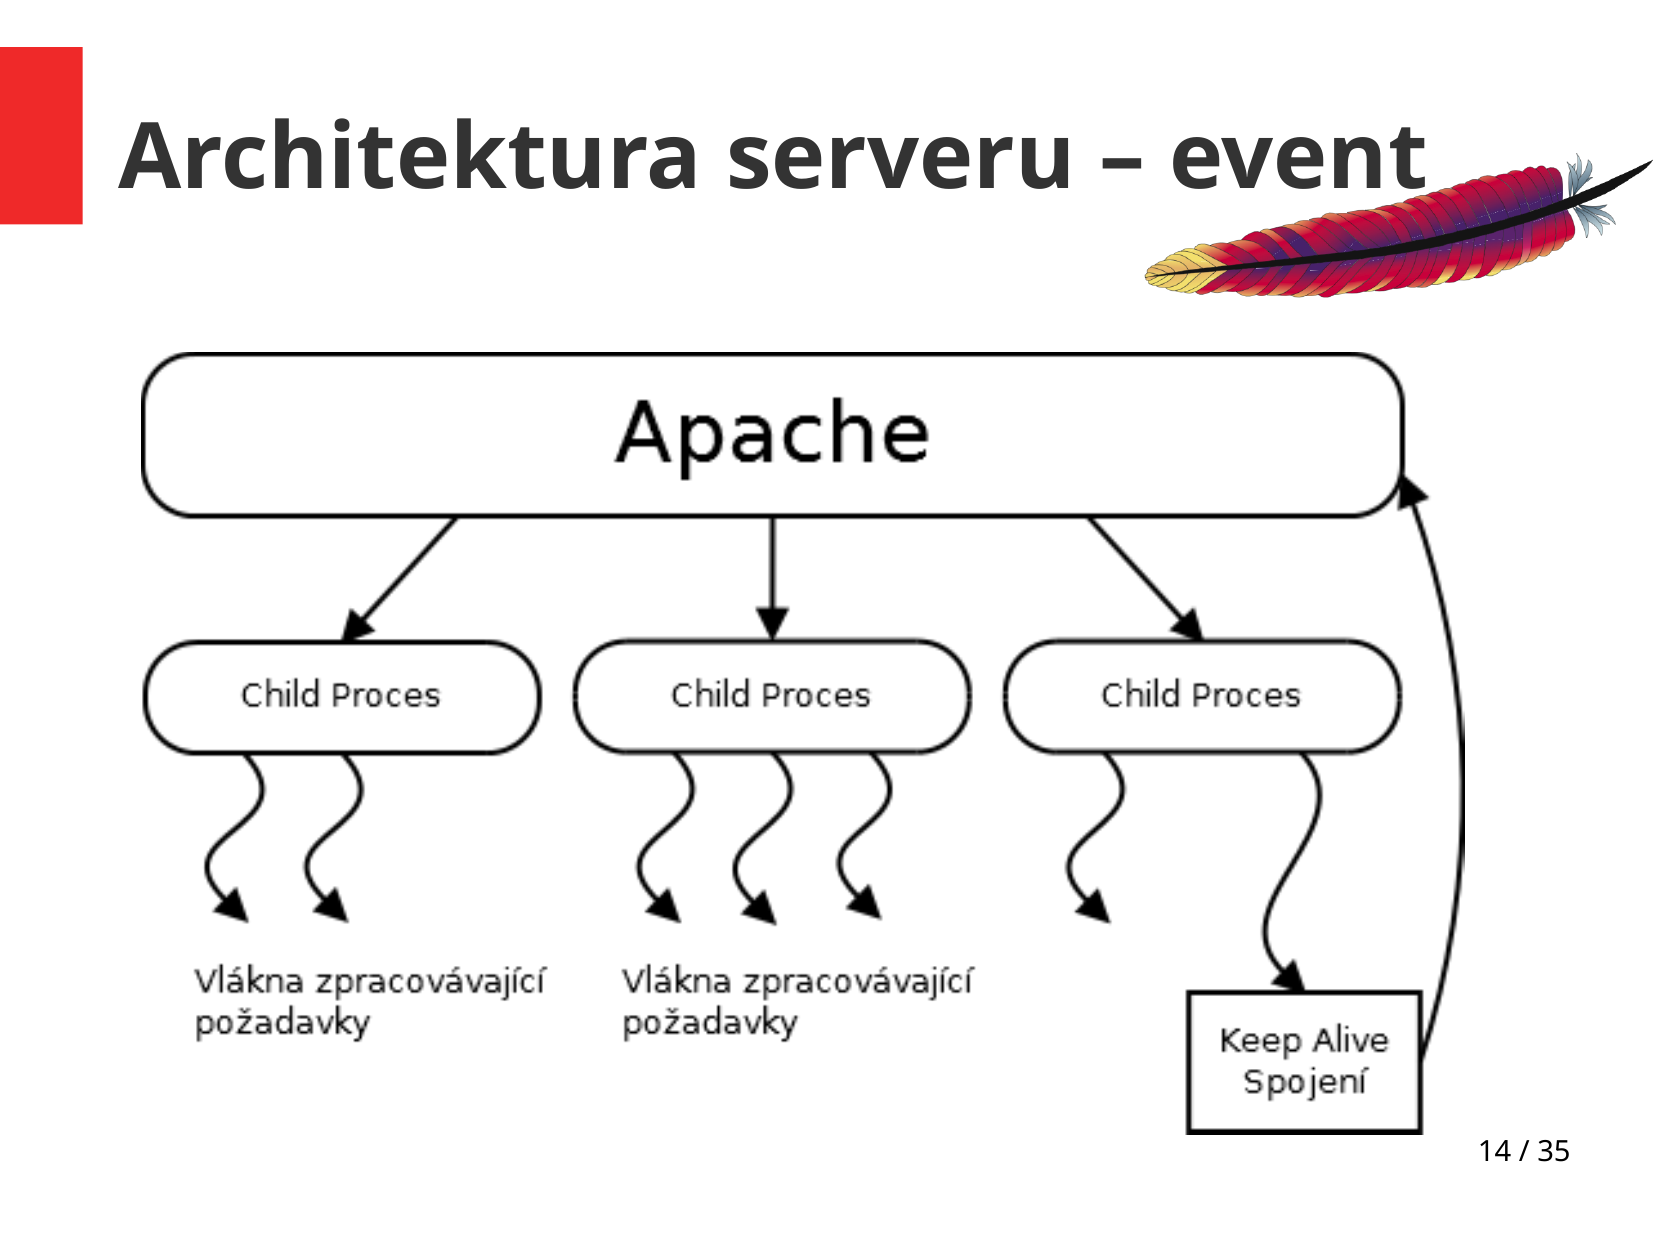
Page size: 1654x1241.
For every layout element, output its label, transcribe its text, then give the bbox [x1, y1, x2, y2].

title Architektura serveru – event [118, 49, 1571, 257]
picture [1144, 153, 1654, 298]
picture [141, 352, 1465, 1135]
